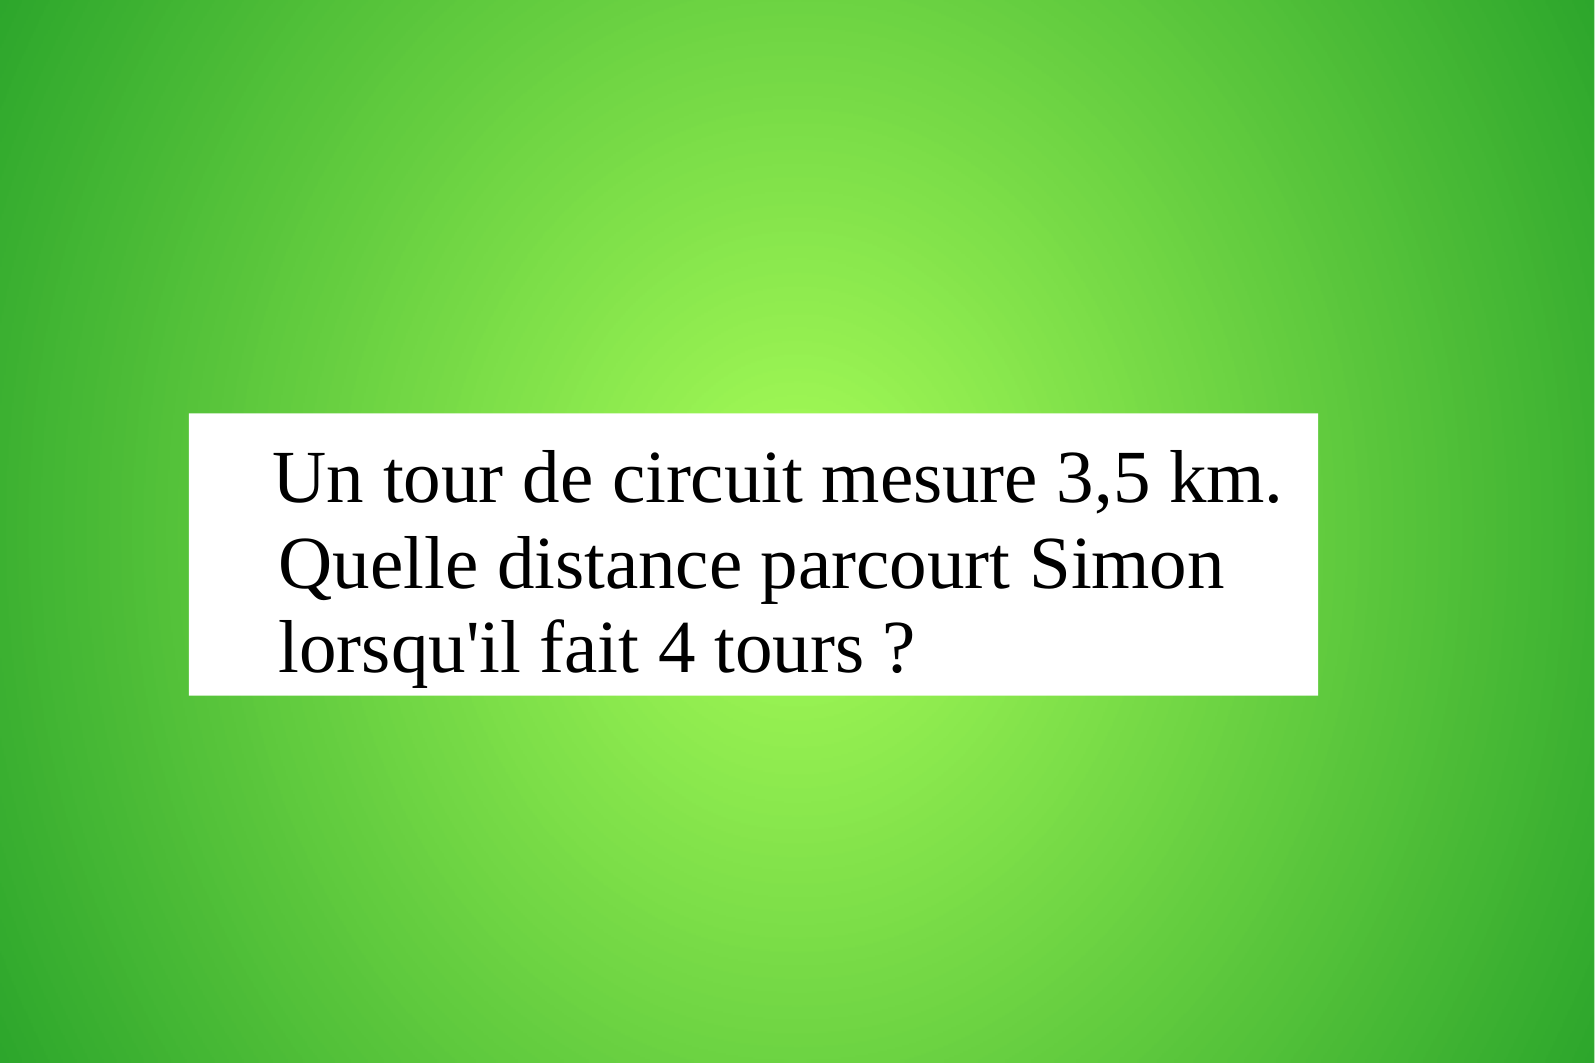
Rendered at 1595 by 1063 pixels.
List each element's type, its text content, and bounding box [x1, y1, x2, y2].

picture [0, 0, 1595, 1063]
text_box Un tour de circuit mesure 3,5 km. Quelle distance parcourt Simon lorsqu'il fait 4 tours ? [188, 413, 1319, 696]
